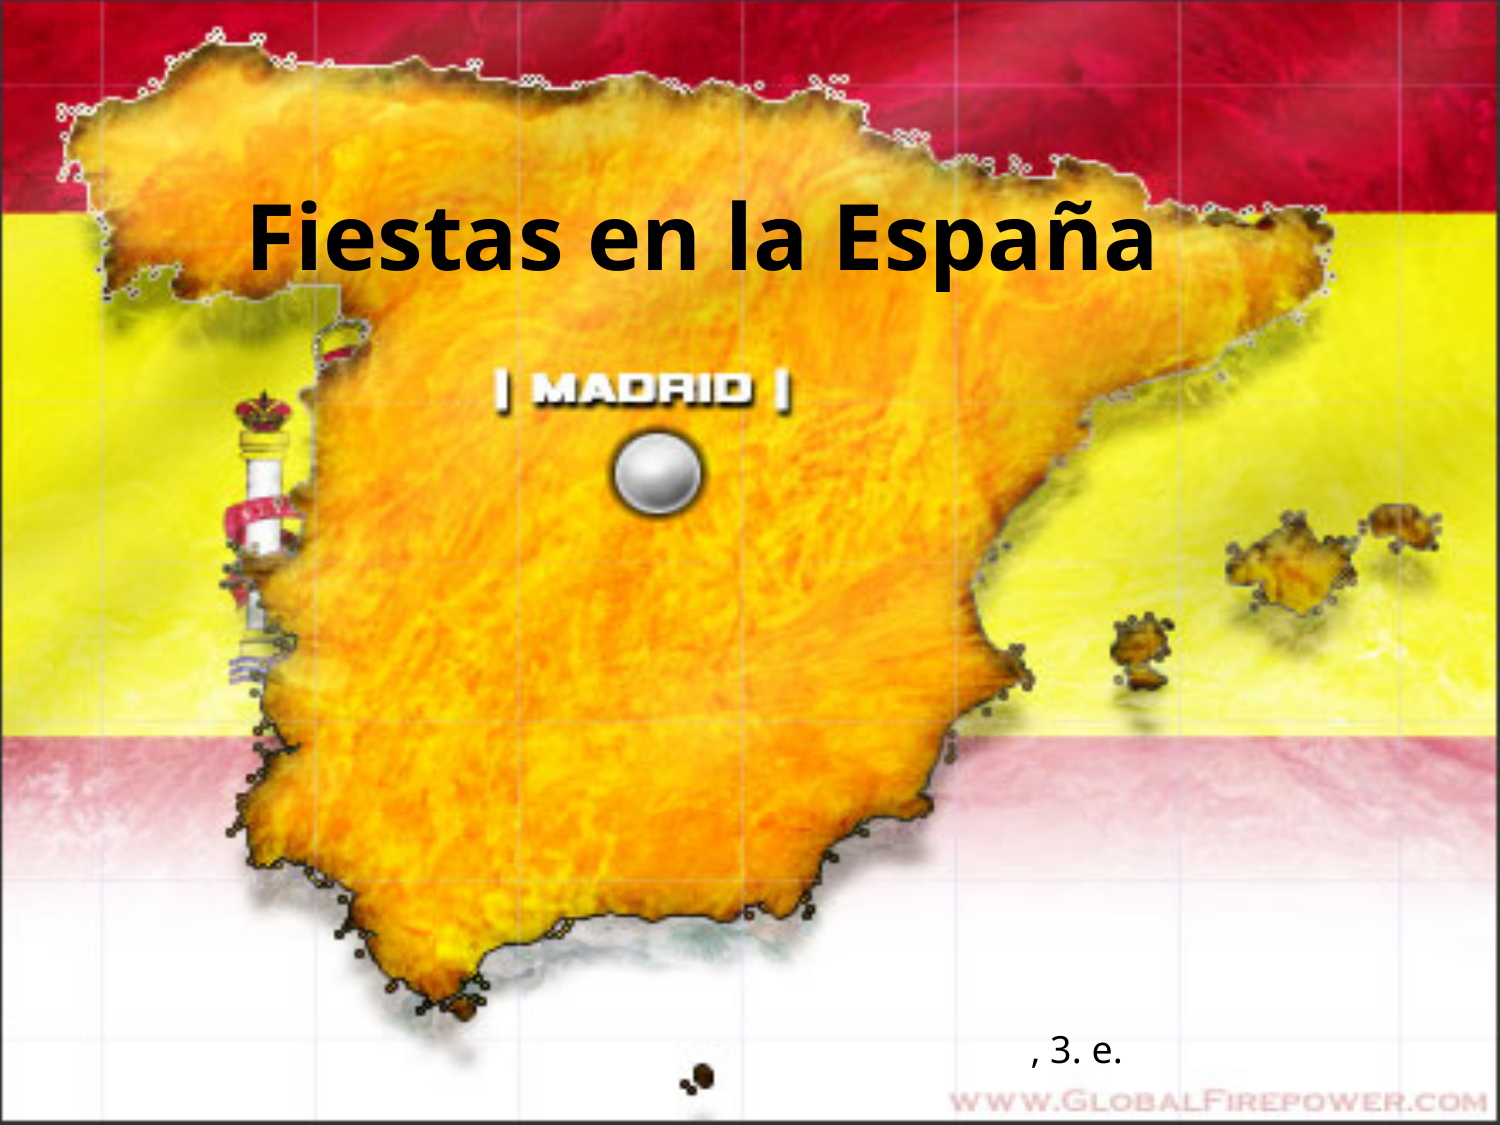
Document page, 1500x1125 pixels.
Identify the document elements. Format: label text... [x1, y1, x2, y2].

title Fiestas en la España [64, 113, 1340, 355]
picture [0, 0, 1500, 1125]
subtitle , 3. e. [1015, 1023, 1500, 1083]
